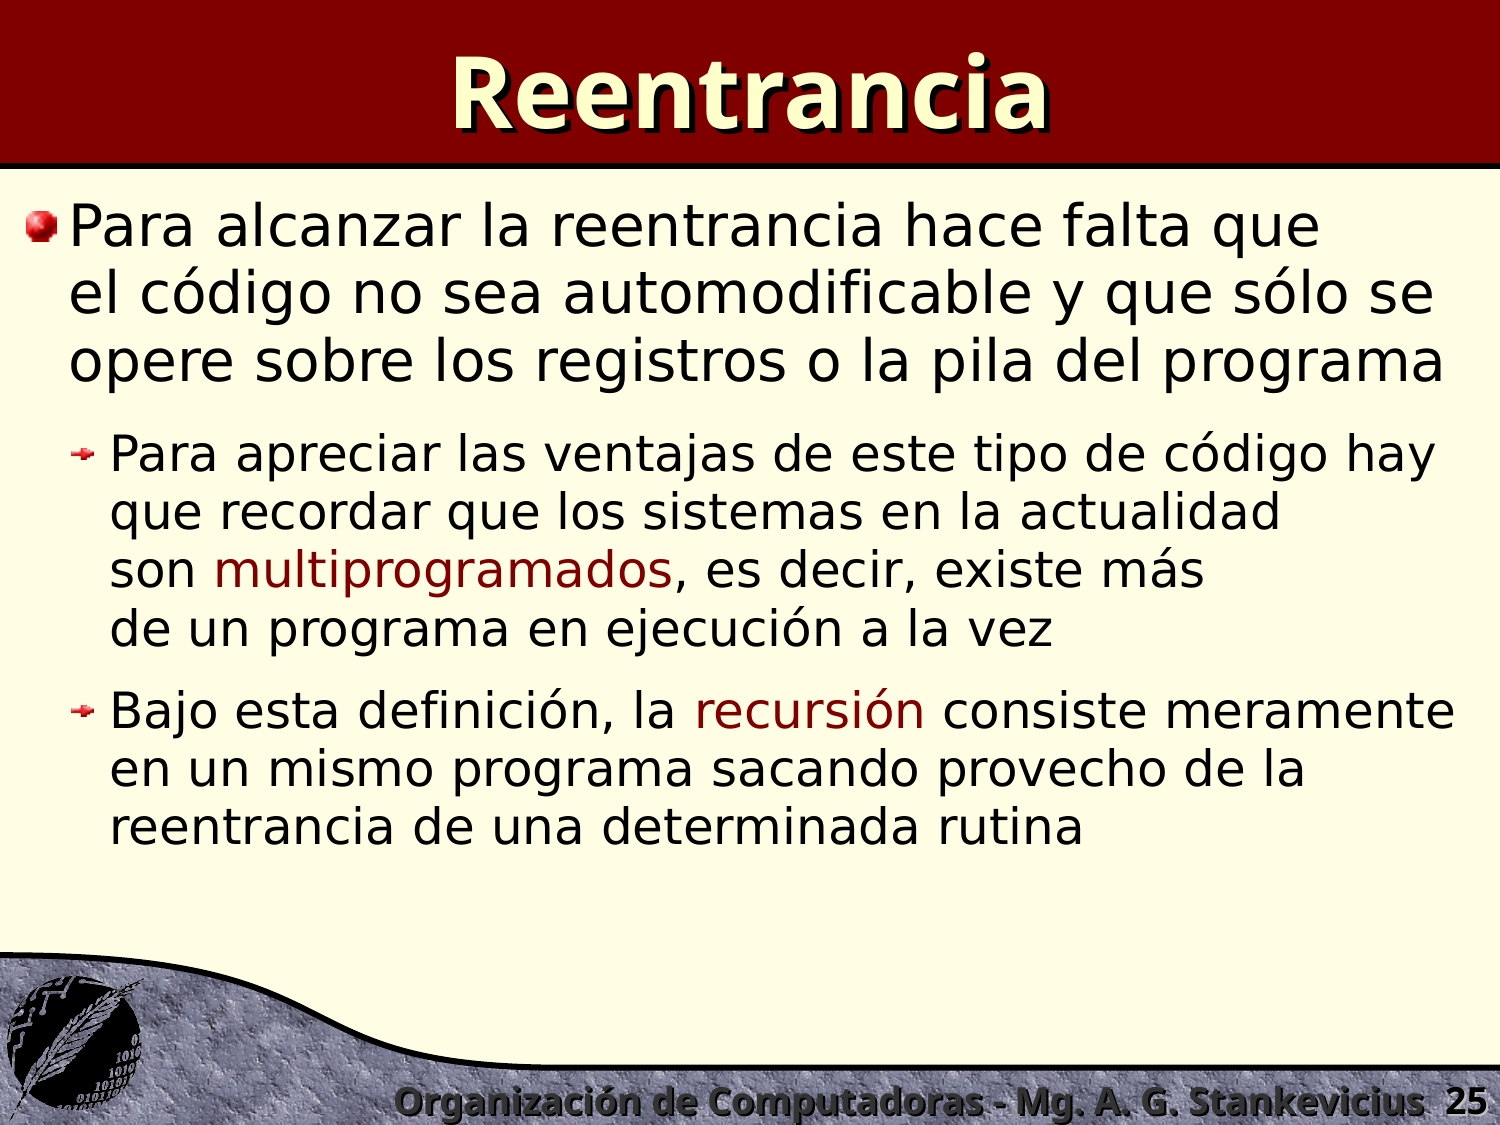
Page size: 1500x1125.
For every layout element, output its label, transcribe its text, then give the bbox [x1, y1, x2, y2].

list Para alcanzar la reentrancia hace falta que el código no sea automodificable y que sólo se opere sobre los registros o la pila del programa Para apreciar las ventajas de este tipo de código hay que recordar que los sistemas en la actualidad son multiprogramados, es decir, existe más de un programa en ejecución a la vez Bajo esta definición, la recursión consiste meramente en un mismo programa sacando provecho de la reentrancia de una determinada rutina [11, 192, 1486, 860]
picture [1058, 1100, 1065, 1110]
title Reentrancia [15, 5, 1485, 160]
picture [448, 1100, 455, 1110]
picture [802, 1100, 806, 1110]
picture [0, 959, 1500, 1125]
